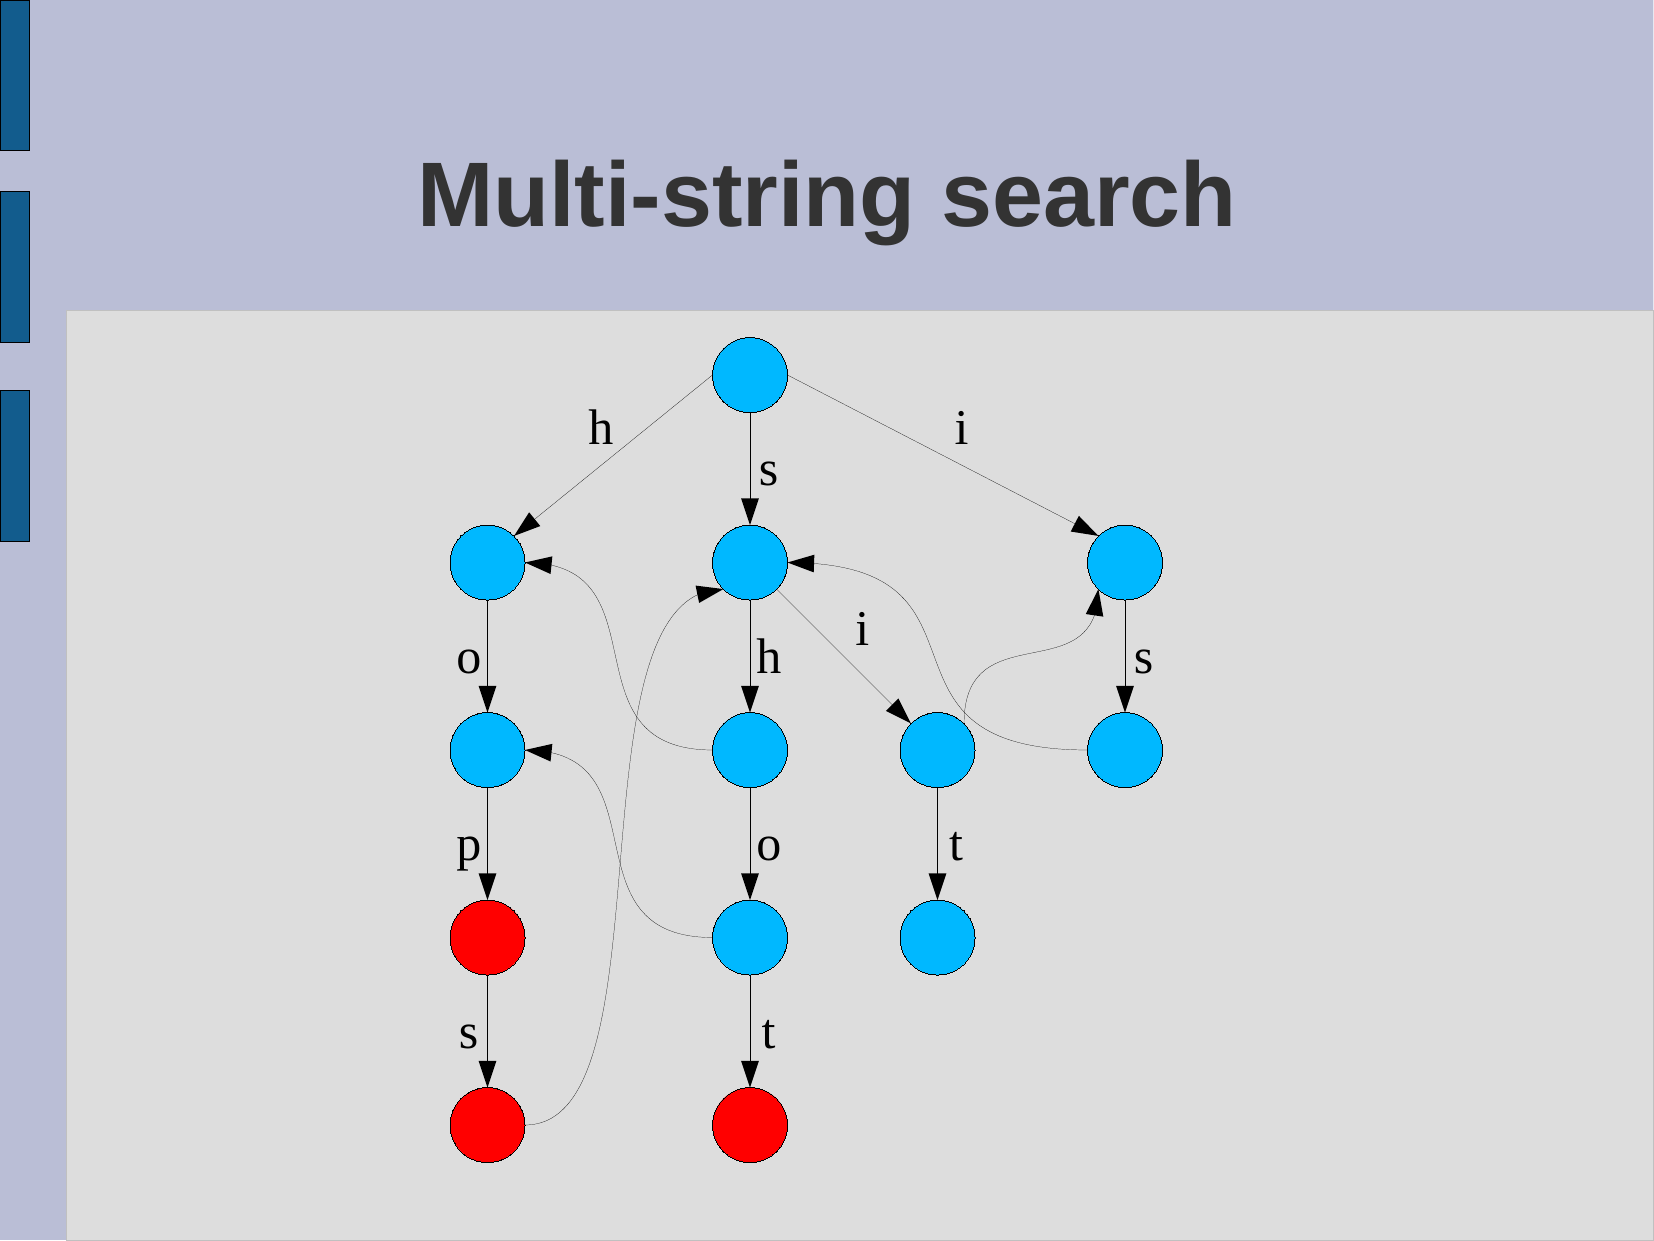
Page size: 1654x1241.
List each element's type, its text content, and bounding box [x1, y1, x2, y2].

text_box [712, 900, 788, 976]
text_box [1087, 525, 1163, 601]
text_box [712, 712, 788, 788]
text_box [900, 712, 976, 788]
text_box [450, 1087, 525, 1163]
text_box [712, 1087, 788, 1163]
text_box [450, 712, 525, 788]
text_box [450, 525, 526, 601]
text_box [712, 337, 788, 413]
text_box [1087, 712, 1163, 788]
text_box [450, 900, 526, 976]
title Multi-string search [121, 91, 1534, 299]
text_box [712, 525, 788, 601]
text_box [900, 900, 976, 976]
